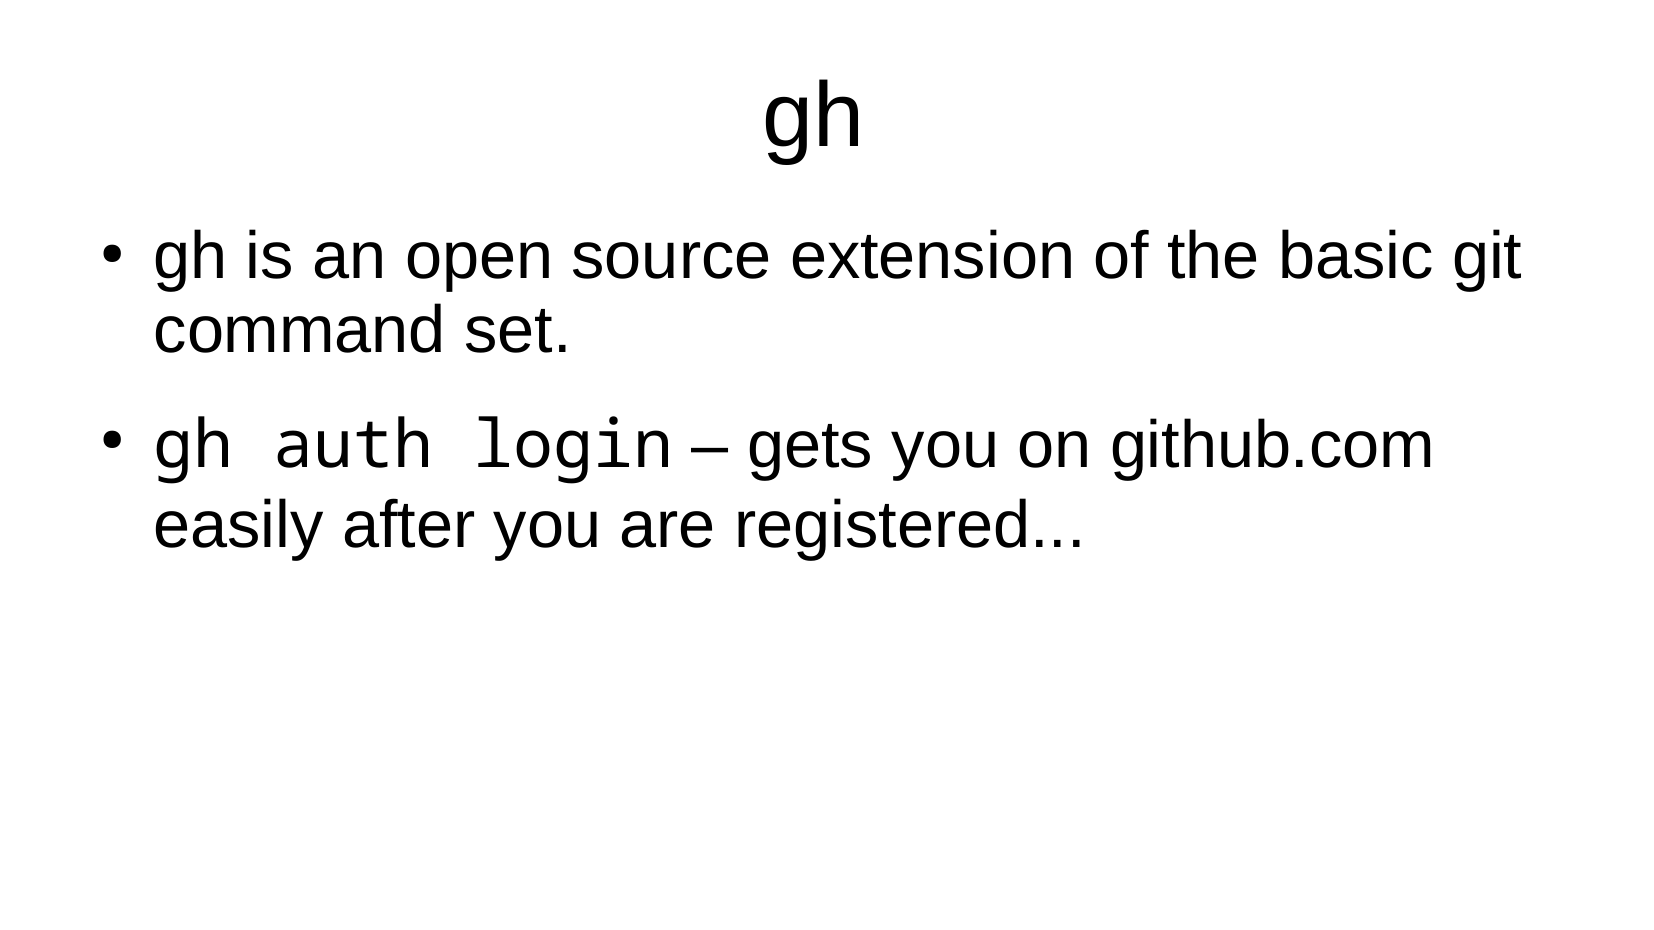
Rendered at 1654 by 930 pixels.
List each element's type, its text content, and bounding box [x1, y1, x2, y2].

title gh [82, 37, 1571, 193]
list gh is an open source extension of the basic git command set. gh auth login – gets you on github.com easily after you are registered... [82, 217, 1571, 757]
